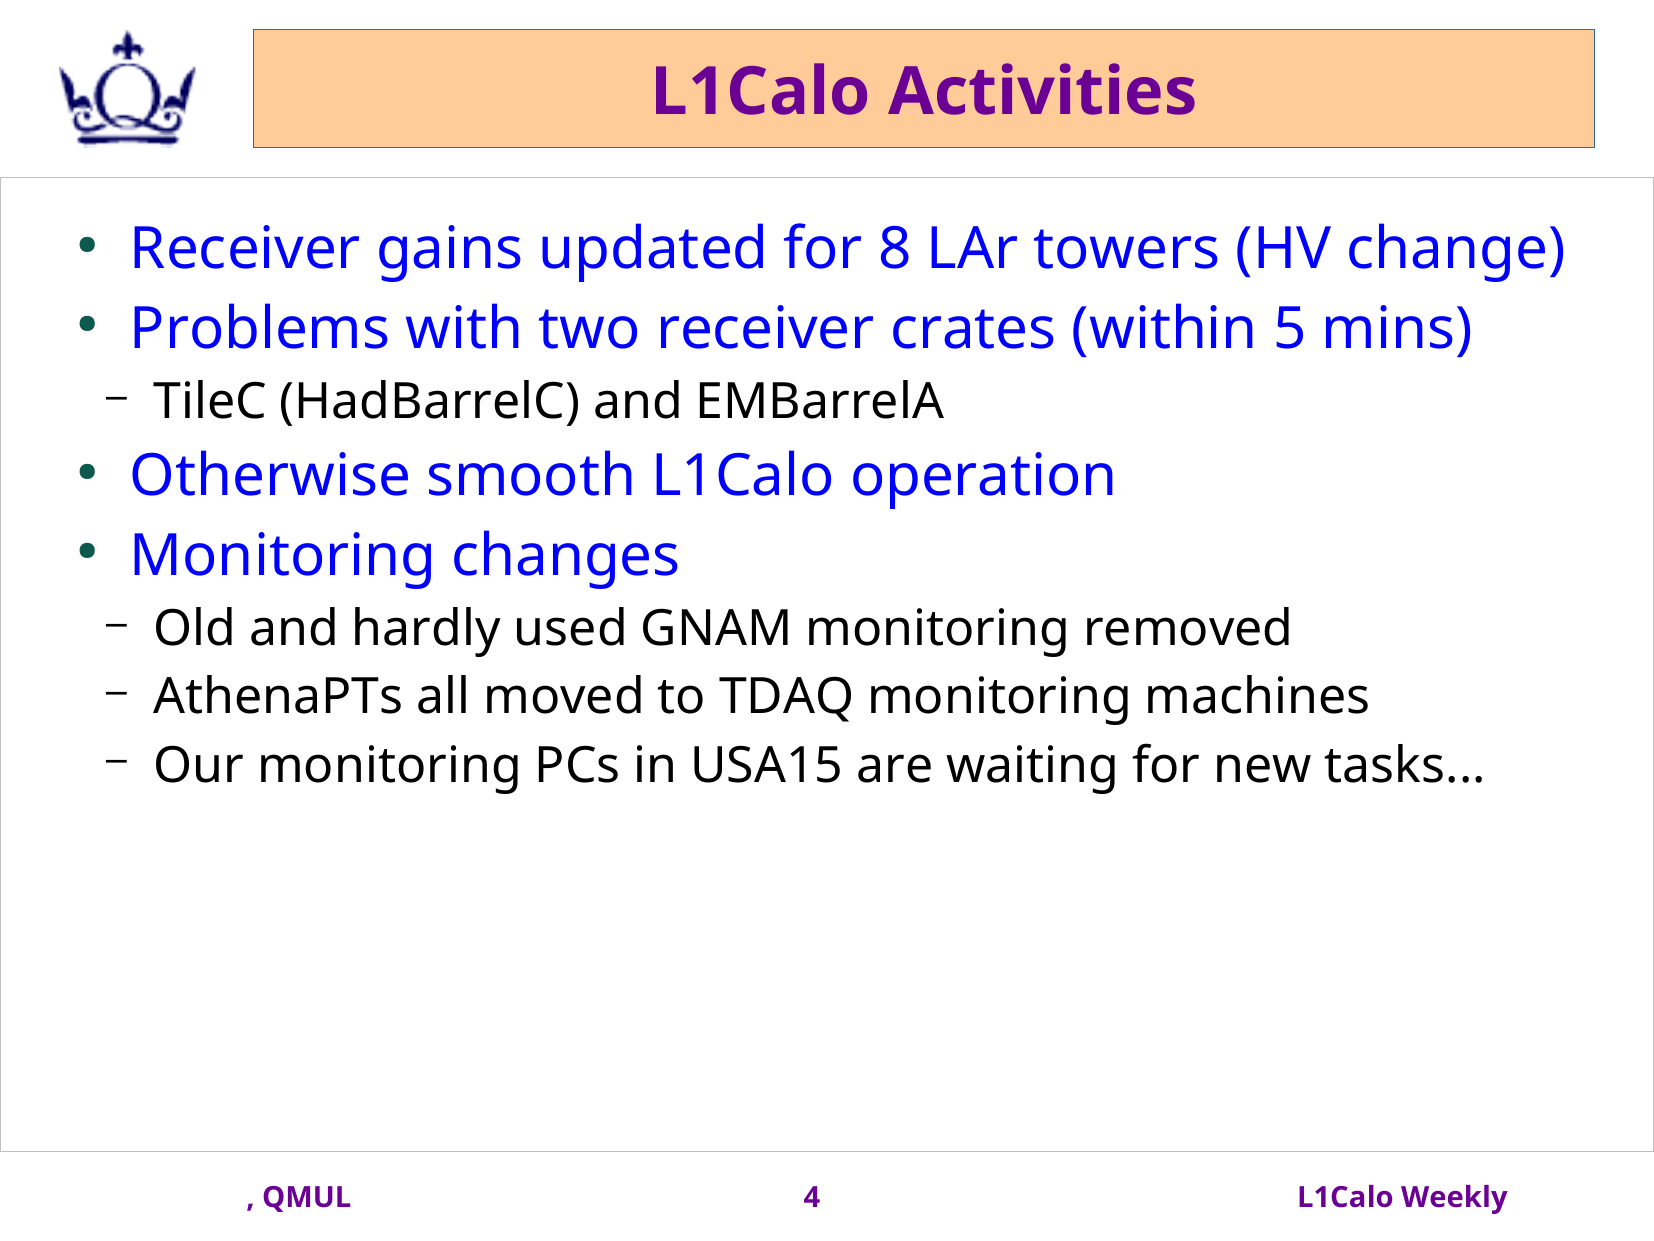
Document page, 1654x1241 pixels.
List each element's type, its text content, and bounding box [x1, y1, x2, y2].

title L1Calo Activities [253, 29, 1595, 148]
picture [59, 29, 200, 148]
list Receiver gains updated for 8 LAr towers (HV change) Problems with two receiver crates (within 5 mins) TileC (HadBarrelC) and EMBarrelA Otherwise smooth L1Calo operation Monitoring changes Old and hardly used GNAM monitoring removed AthenaPTs all moved to TDAQ monitoring machines Our monitoring PCs in USA15 are waiting for new tasks... [59, 206, 1654, 1127]
